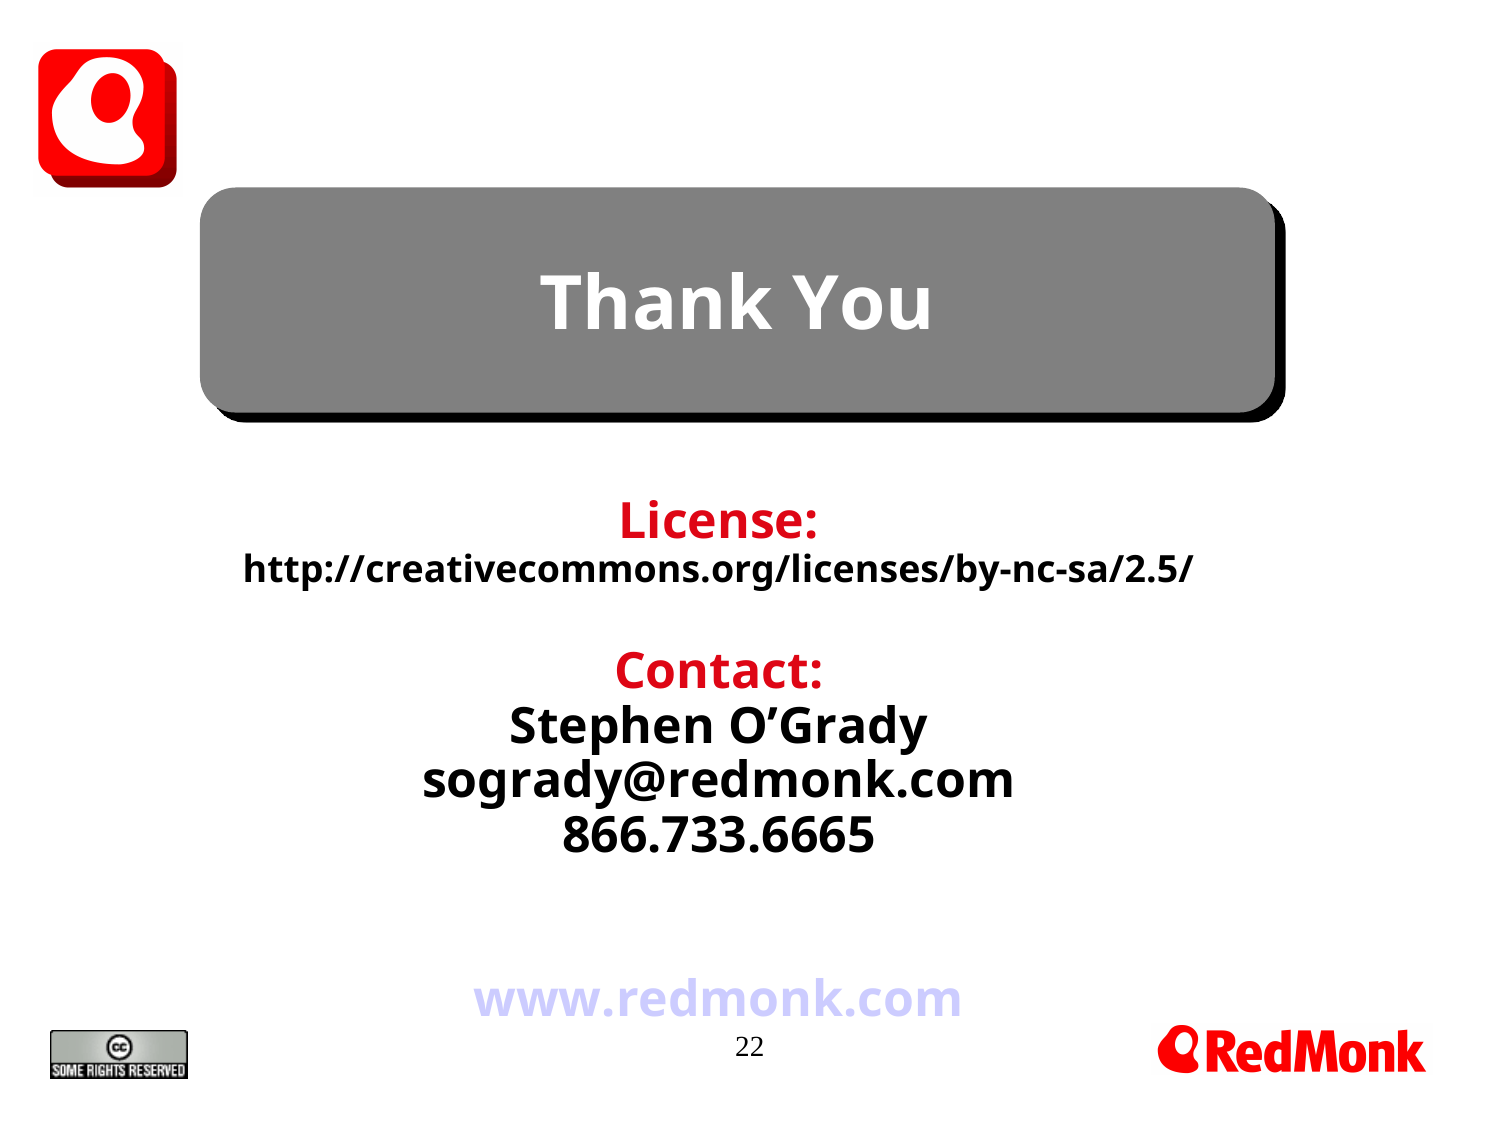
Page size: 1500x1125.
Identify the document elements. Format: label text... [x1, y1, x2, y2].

picture [1251, 1023, 1433, 1075]
picture [33, 42, 183, 197]
text_box Thank You [214, 242, 1261, 358]
picture [50, 1030, 187, 1079]
text_box License: http://creativecommons.org/licenses/by-nc-sa/2.5/ Contact: Stephen O’Grady sogrady@redmonk.com 866.733.6665 www.redmonk.com [187, 487, 1251, 1090]
text_box [199, 187, 1275, 413]
